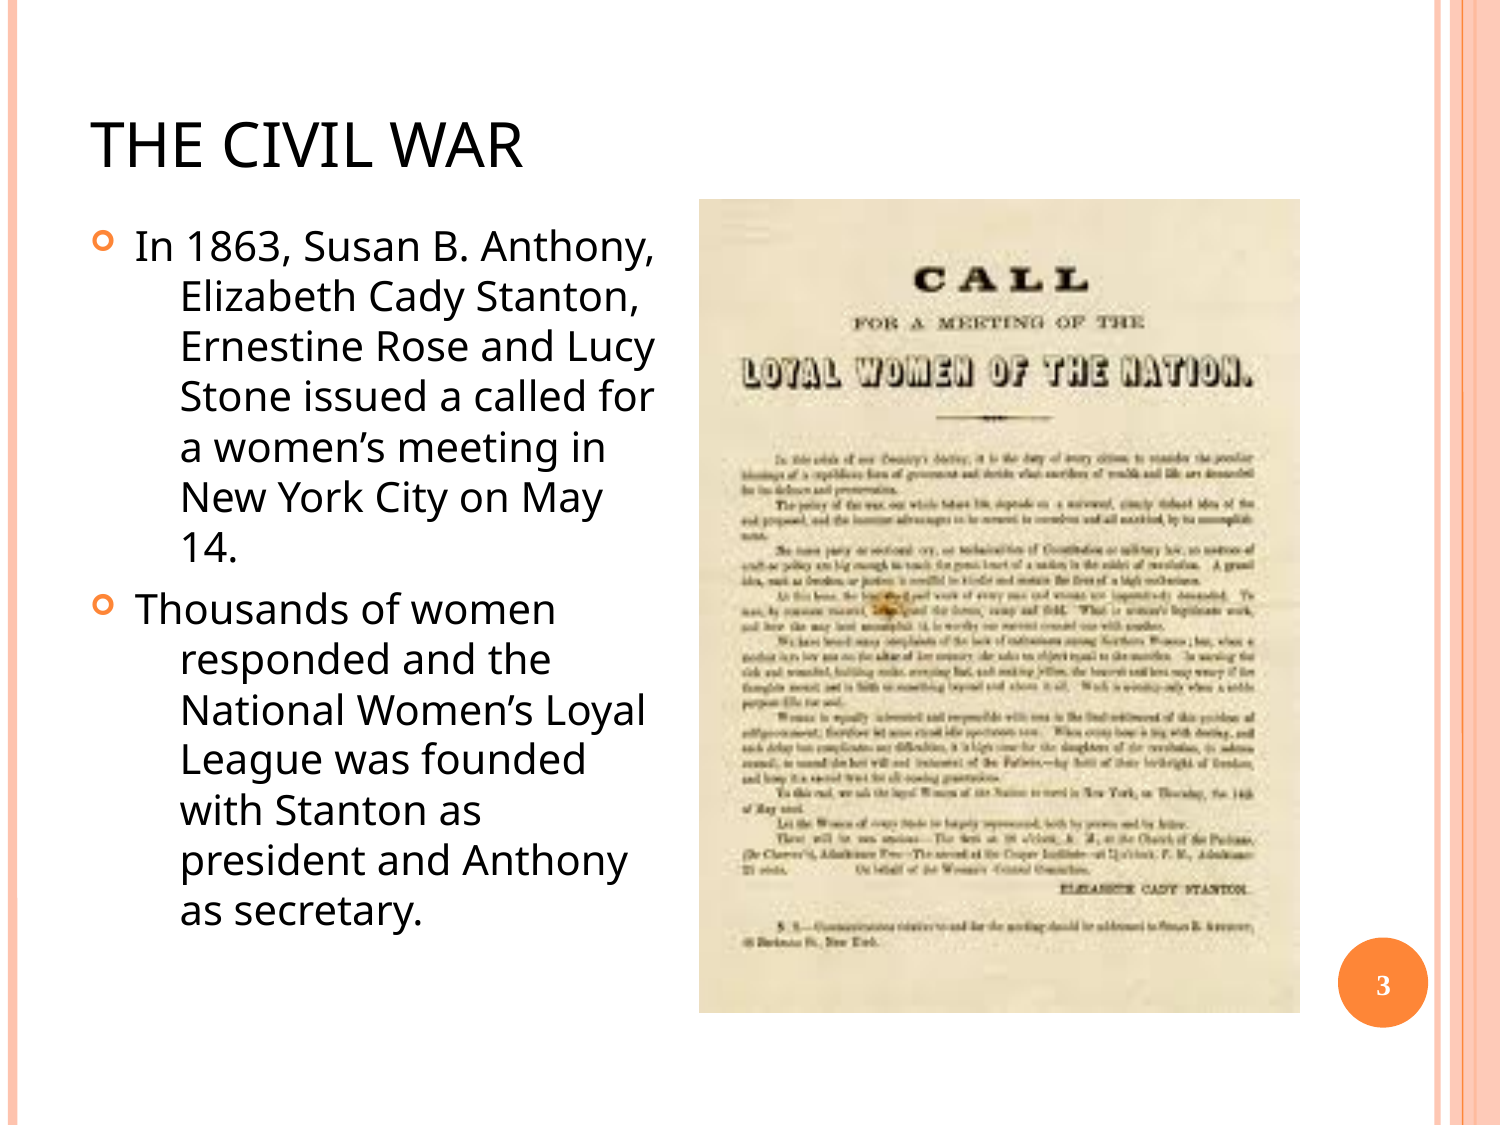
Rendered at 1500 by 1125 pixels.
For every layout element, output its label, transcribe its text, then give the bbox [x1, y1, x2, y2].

title The Civil War [75, 45, 1300, 188]
list In 1863, Susan B. Anthony, Elizabeth Cady Stanton, Ernestine Rose and Lucy Stone issued a called for a women’s meeting in New York City on May 14. Thousands of women responded and the National Women’s Loyal League was founded with Stanton as president and Anthony as secretary. [75, 212, 676, 1013]
picture [699, 200, 1300, 1013]
text_box [1333, 940, 1434, 1027]
